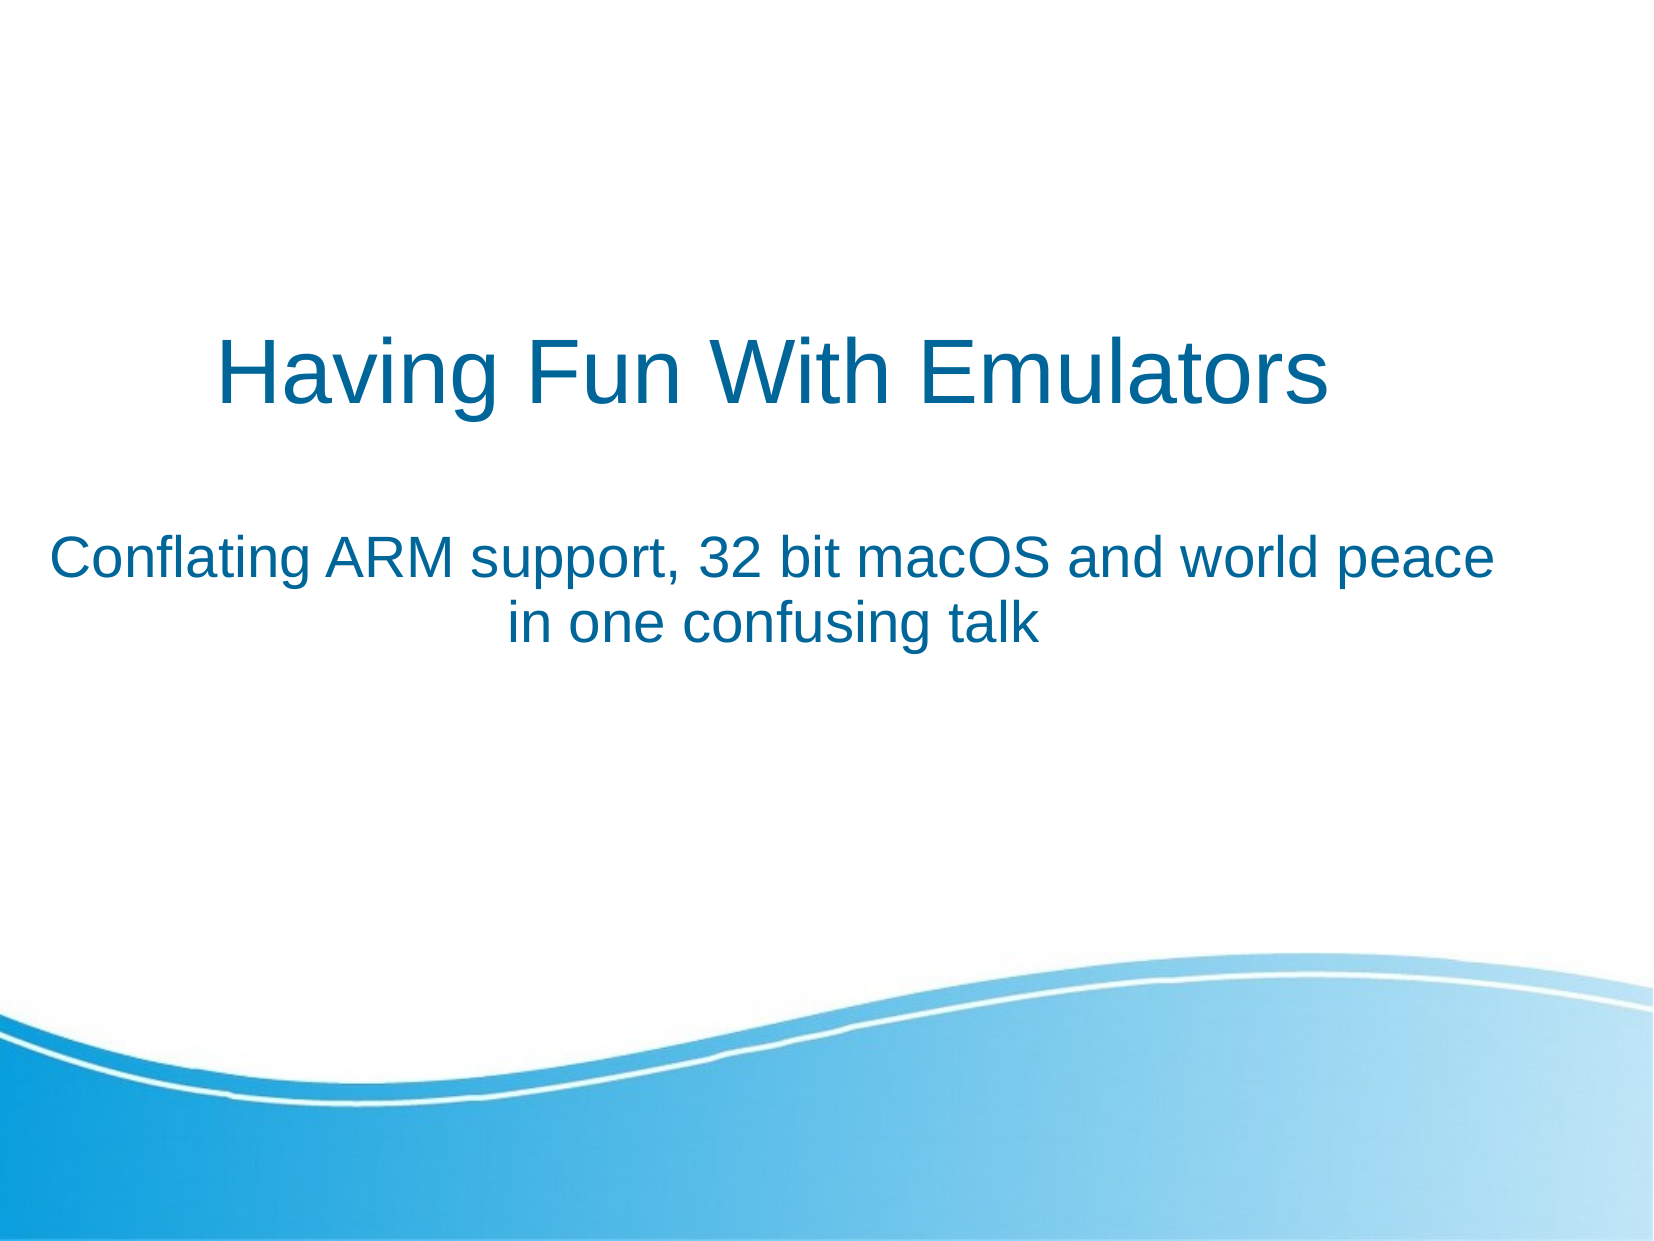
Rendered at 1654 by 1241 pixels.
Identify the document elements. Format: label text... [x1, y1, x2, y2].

picture [0, 952, 1654, 1241]
title Having Fun With Emulators Conflating ARM support, 32 bit macOS and world peace in one confusing talk [29, 320, 1518, 656]
